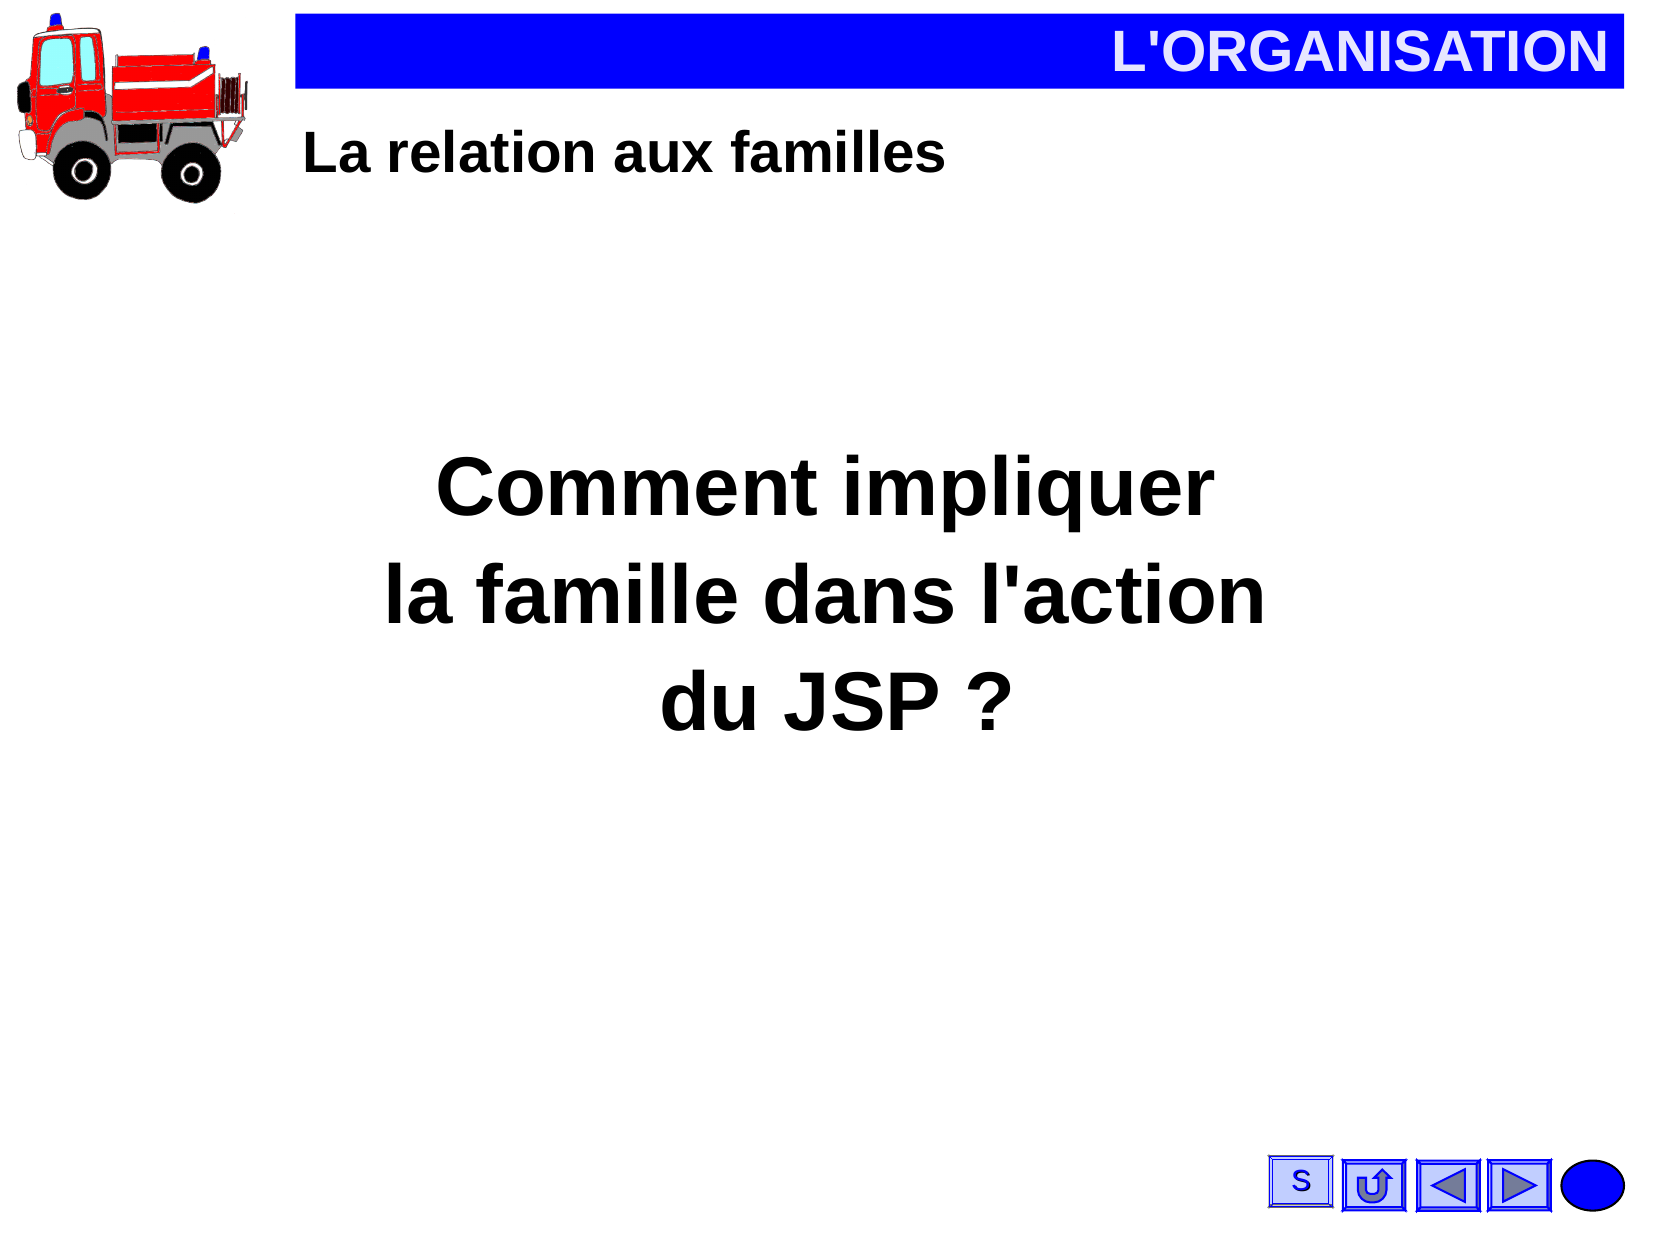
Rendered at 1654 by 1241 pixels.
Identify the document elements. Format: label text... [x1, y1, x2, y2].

list Comment impliquer la famille dans l'action du JSP ? [171, 236, 1447, 975]
text_box [1561, 1160, 1625, 1211]
text_box L'ORGANISATION [295, 13, 1625, 89]
text_box La relation aux familles [287, 112, 964, 193]
picture [8, 8, 257, 216]
